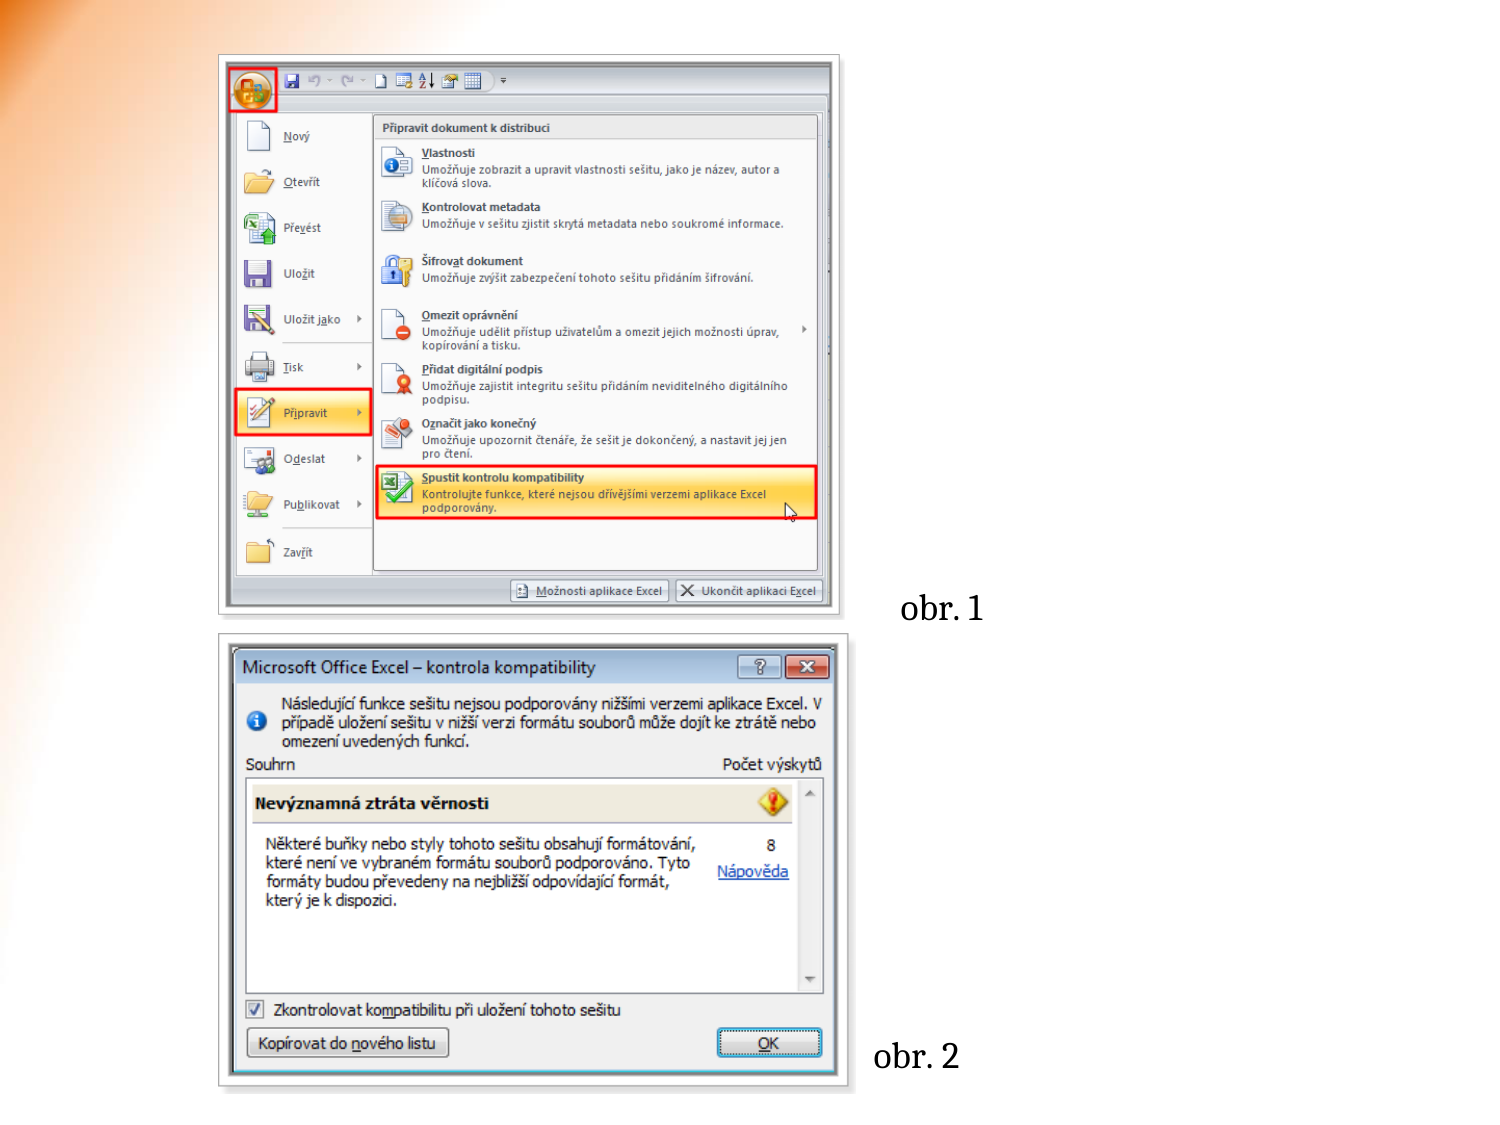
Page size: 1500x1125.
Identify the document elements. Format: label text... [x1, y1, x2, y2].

picture [0, 0, 1500, 1125]
text_box obr. 1 [885, 575, 998, 637]
text_box obr. 2 [858, 1023, 975, 1084]
